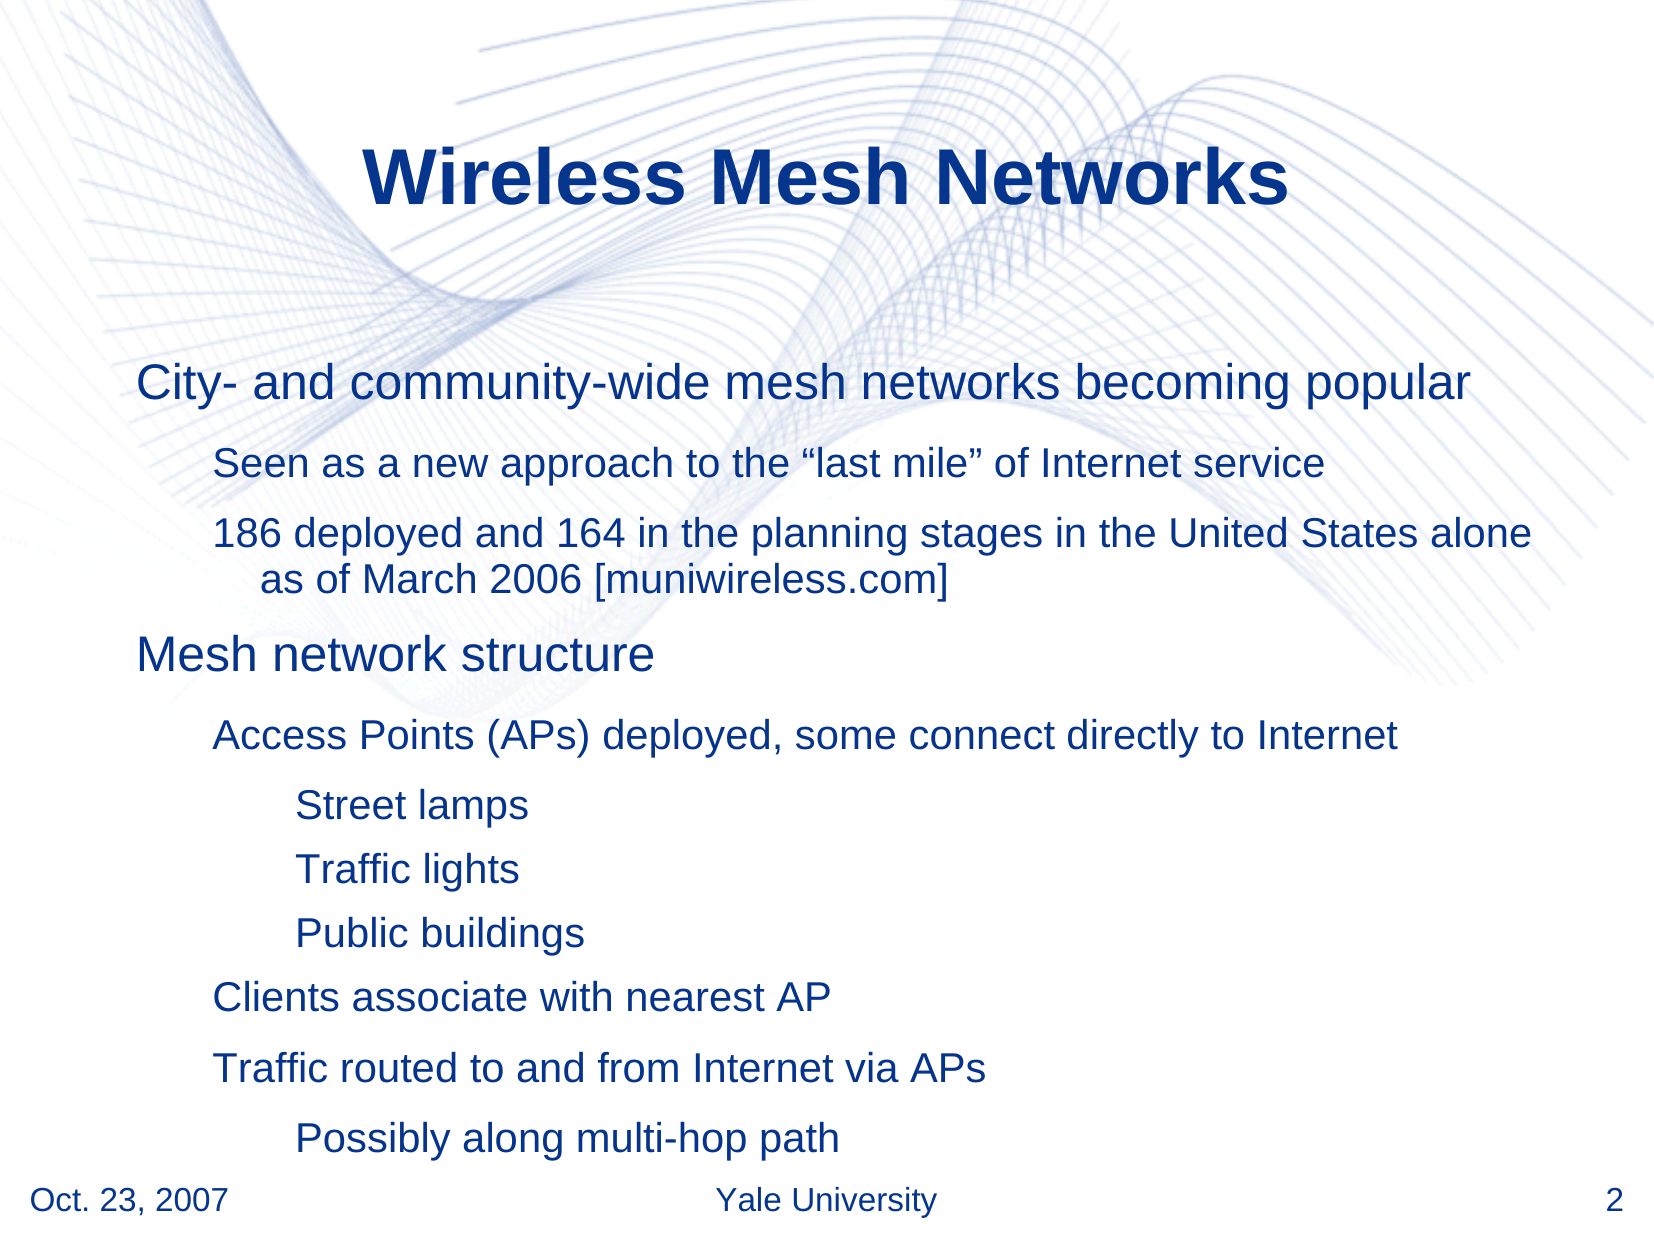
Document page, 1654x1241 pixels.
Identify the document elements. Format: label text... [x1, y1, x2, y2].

picture [0, 0, 1654, 1241]
title Wireless Mesh Networks [118, 59, 1536, 296]
list City- and community-wide mesh networks becoming popular Seen as a new approach to the “last mile” of Internet service 186 deployed and 164 in the planning stages in the United States alone as of March 2006 [muniwireless.com] Mesh network structure Access Points (APs) deployed, some connect directly to Internet Street lamps Traffic lights Public buildings Clients associate with nearest AP Traffic routed to and from Internet via APs Possibly along multi-hop path [118, 354, 1536, 1161]
